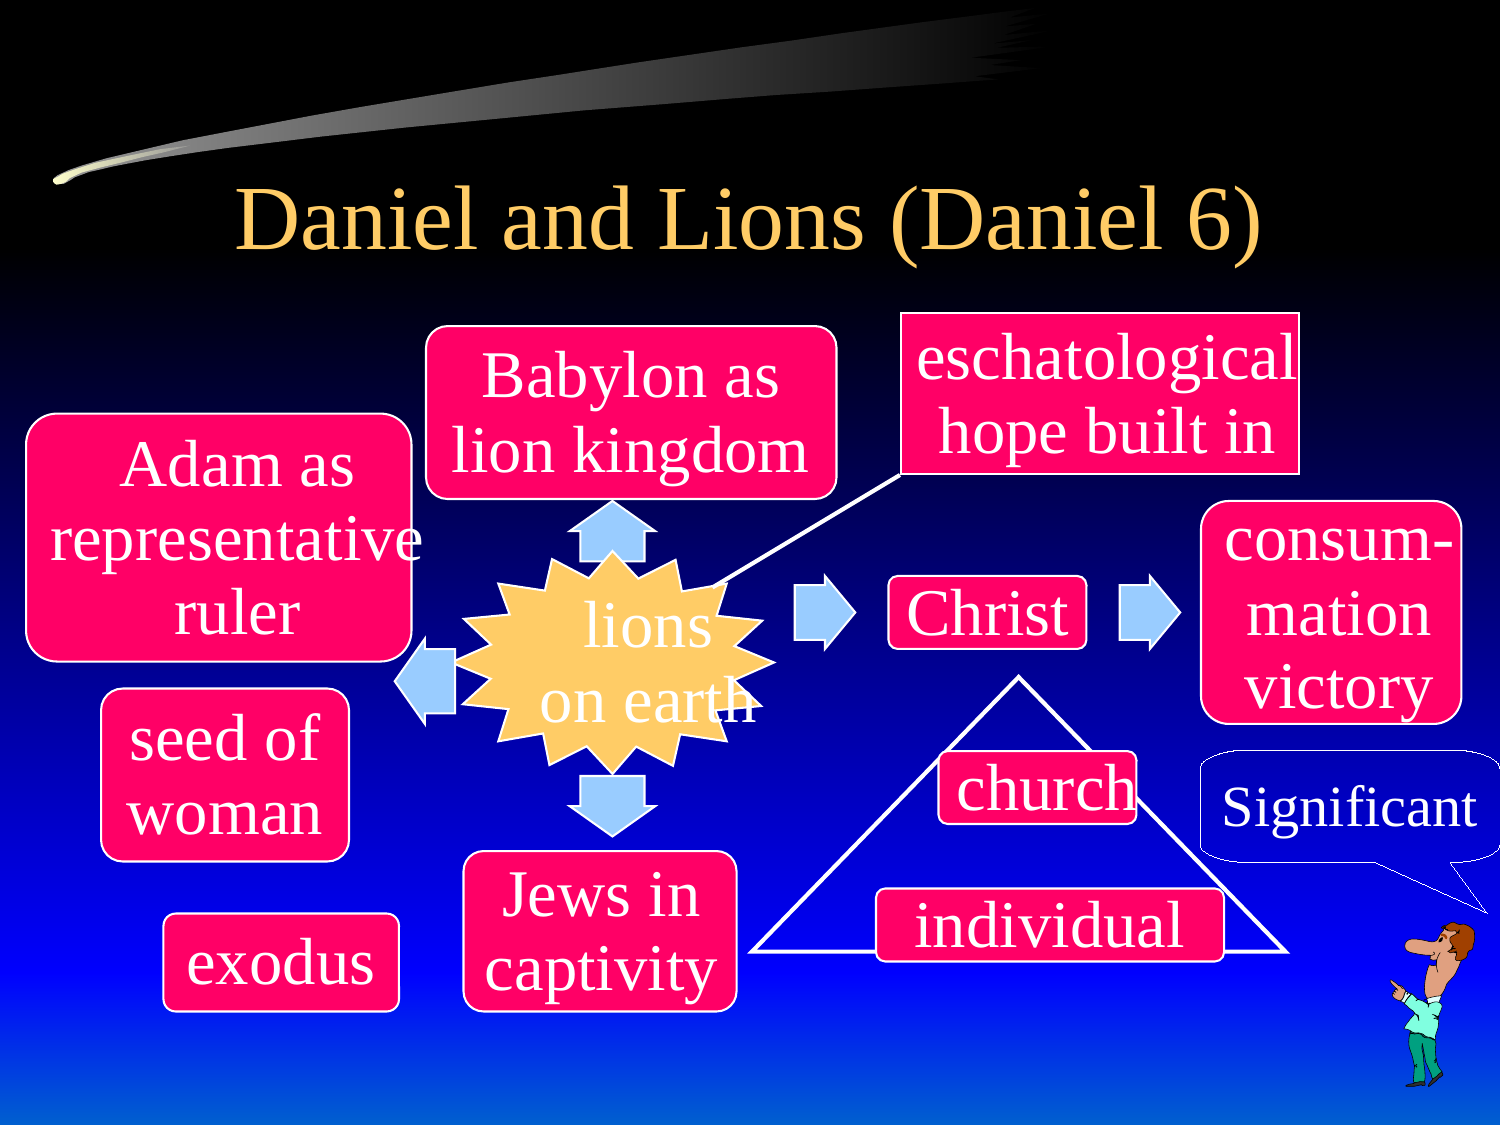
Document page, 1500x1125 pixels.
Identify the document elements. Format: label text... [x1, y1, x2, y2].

text_box lions on earth [456, 550, 775, 774]
text_box [1119, 575, 1181, 649]
chart [1389, 921, 1476, 1088]
text_box [394, 638, 456, 725]
text_box [794, 575, 856, 649]
text_box exodus [163, 913, 399, 1012]
text_box [569, 775, 656, 837]
text_box individual [876, 888, 1225, 962]
text_box Jews in captivity [463, 851, 737, 1012]
text_box Babylon as lion kingdom [426, 326, 837, 500]
text_box seed of woman [101, 688, 350, 862]
text_box church [938, 751, 1137, 824]
text_box Adam as representative ruler [26, 413, 412, 662]
text_box [569, 500, 656, 562]
text_box Significant [1200, 750, 1500, 914]
title Daniel and Lions (Daniel 6) [112, 124, 1388, 313]
text_box Christ [888, 575, 1087, 649]
text_box eschatological hope built in [901, 313, 1299, 474]
text_box consum- mation victory [1201, 500, 1462, 724]
